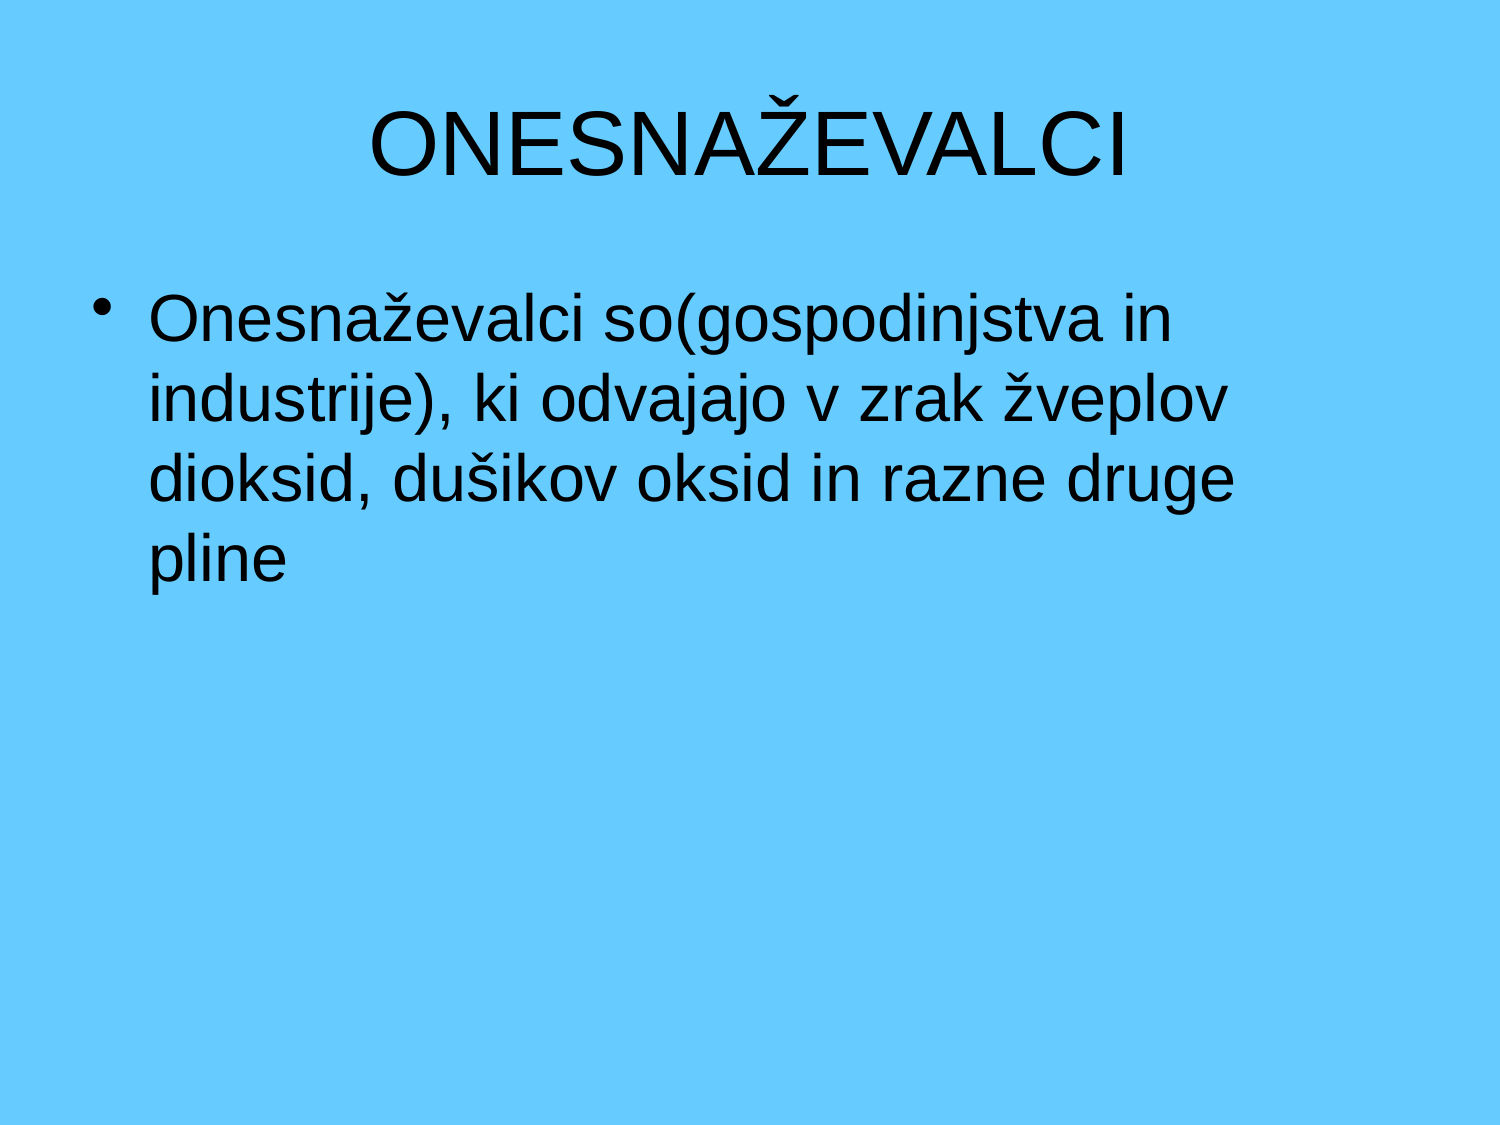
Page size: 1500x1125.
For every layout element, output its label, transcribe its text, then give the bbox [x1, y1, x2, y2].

list Onesnaževalci so(gospodinjstva in industrije), ki odvajajo v zrak žveplov dioksid, dušikov oksid in razne druge pline [76, 267, 1353, 1010]
title ONESNAŽEVALCI [75, 45, 1425, 233]
